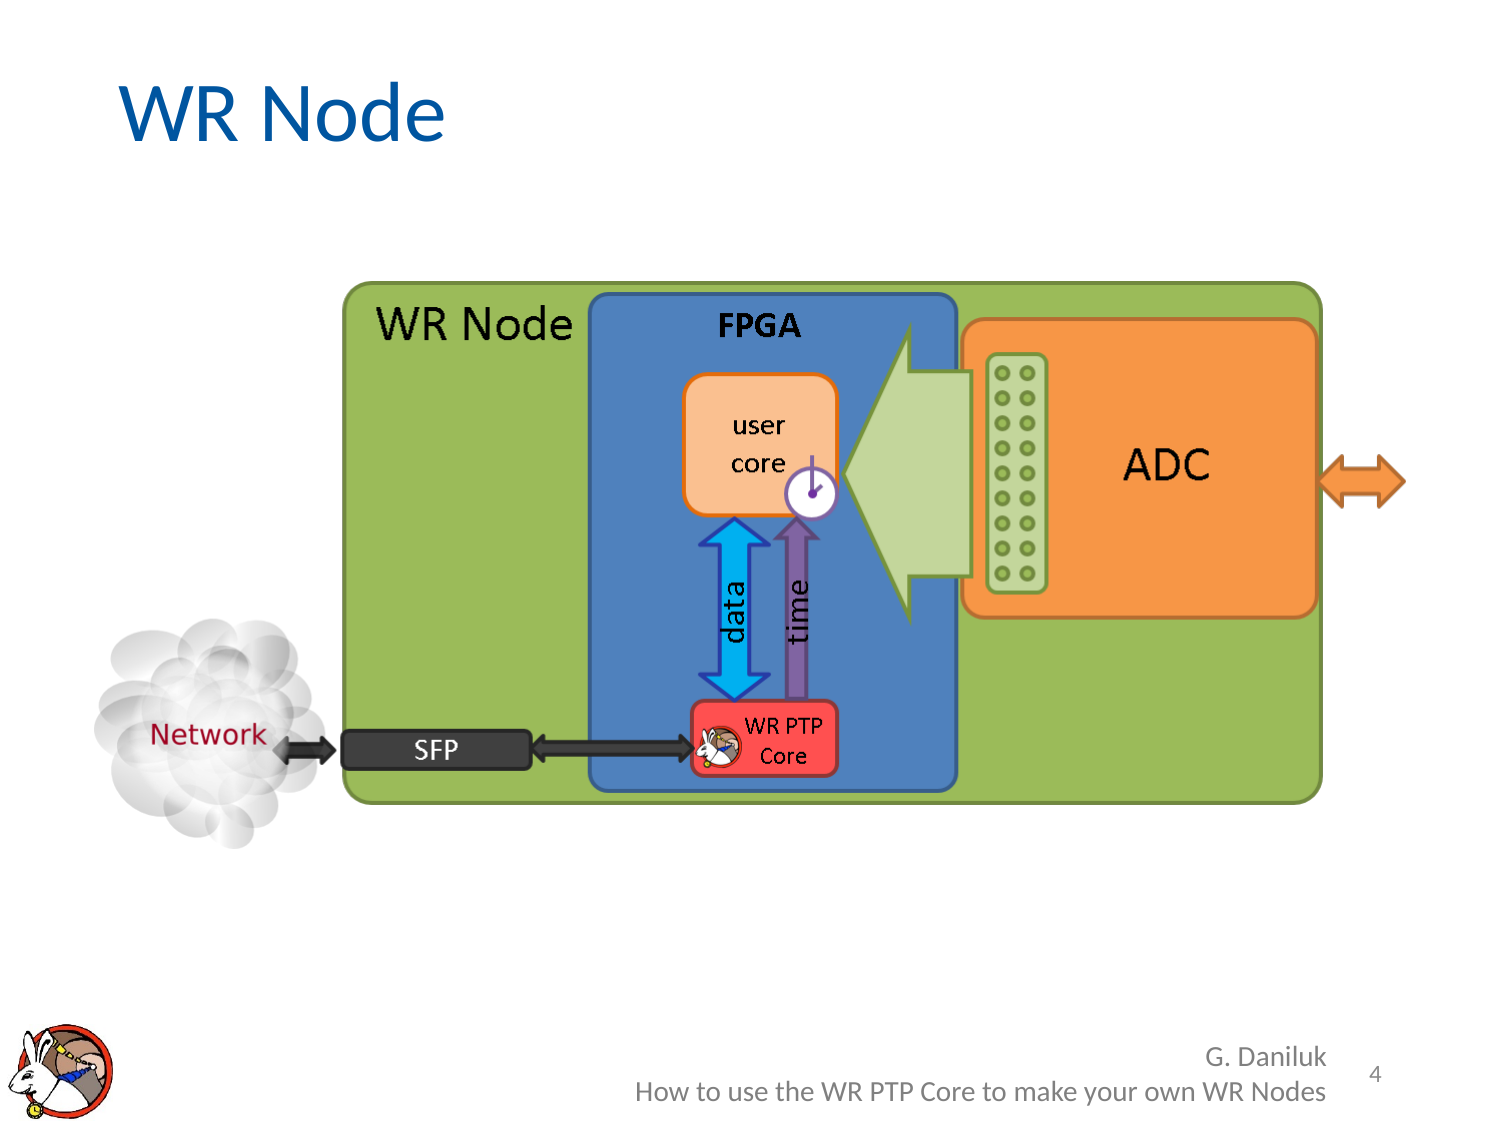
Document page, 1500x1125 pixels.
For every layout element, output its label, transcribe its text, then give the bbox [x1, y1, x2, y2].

picture [94, 276, 1406, 849]
slide_number <number> [1342, 1042, 1397, 1103]
picture [7, 1024, 113, 1121]
title WR Node [103, 59, 1397, 169]
text_box G. Daniluk How to use the WR PTP Core to make your own WR Nodes [112, 1029, 1342, 1115]
